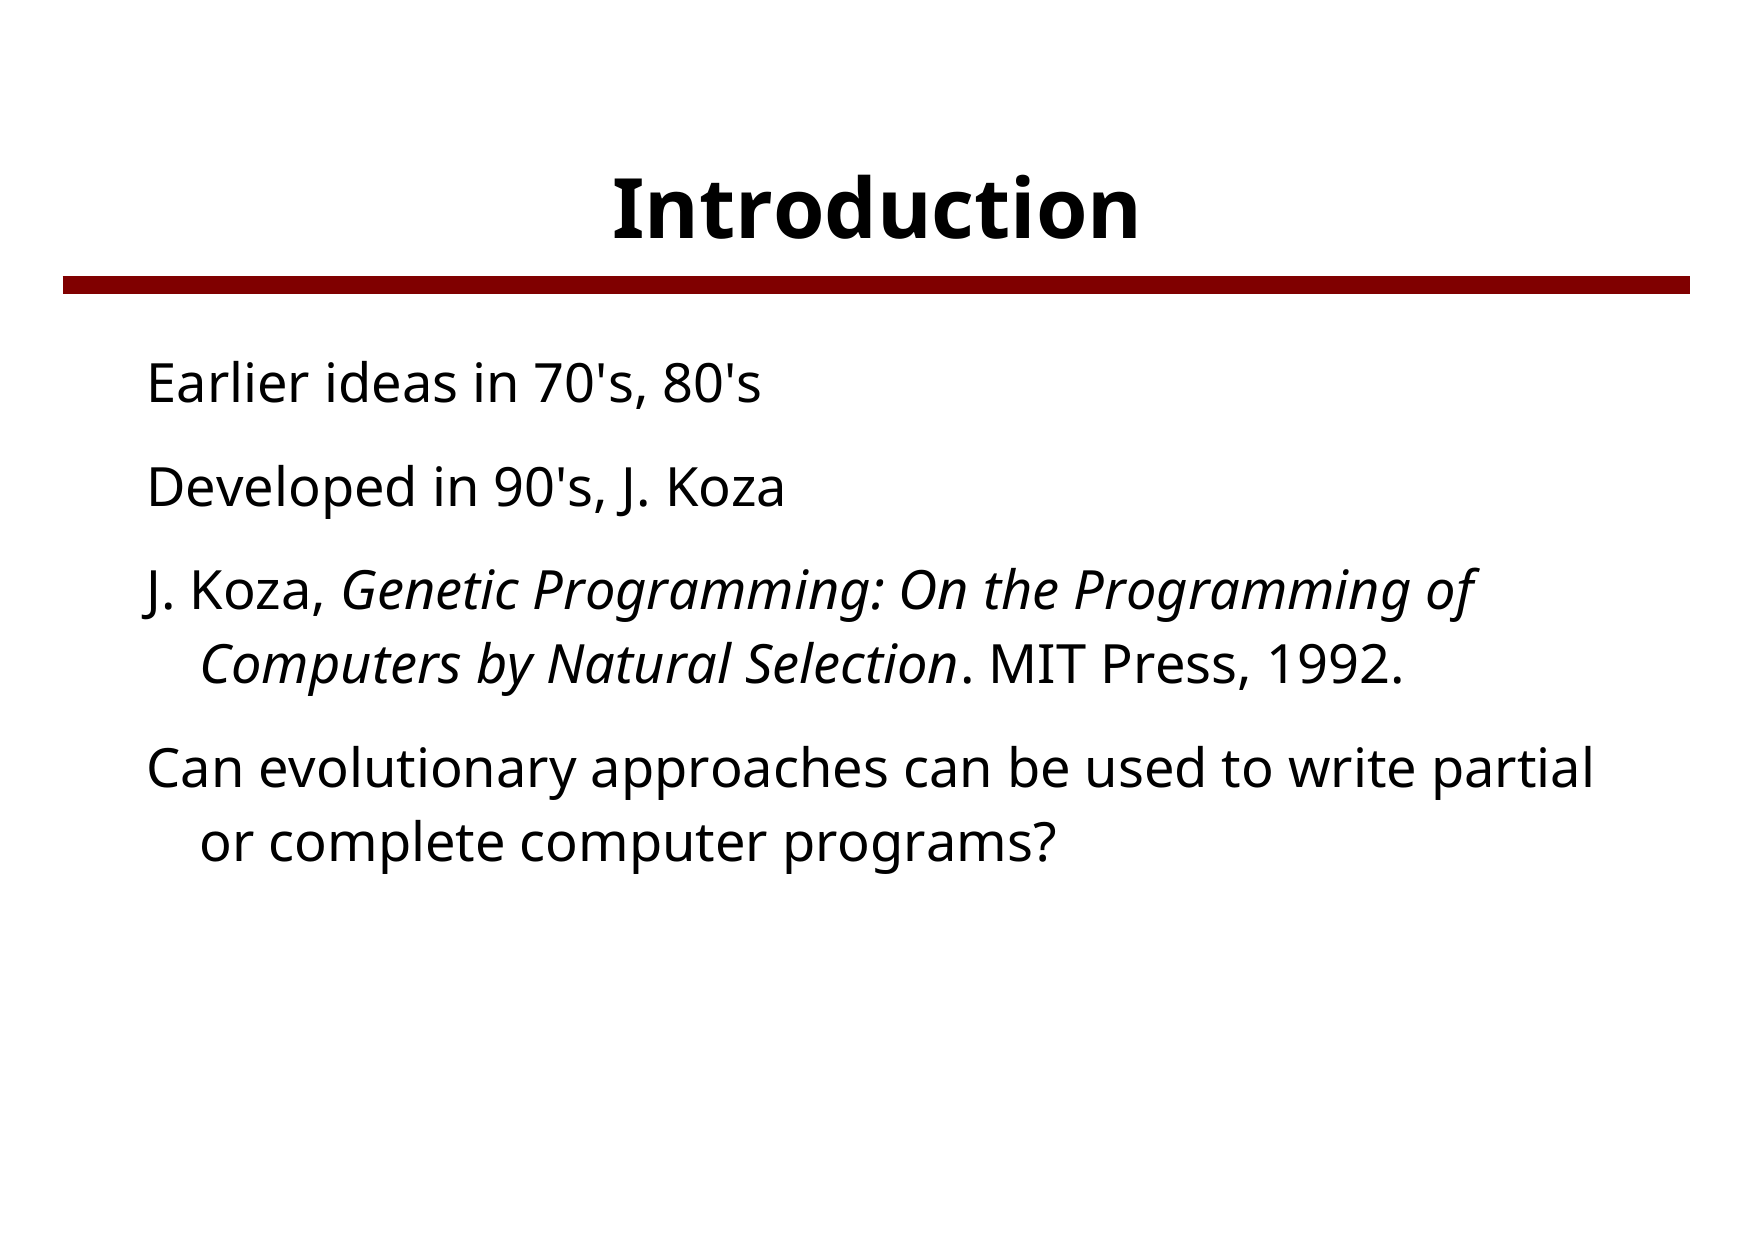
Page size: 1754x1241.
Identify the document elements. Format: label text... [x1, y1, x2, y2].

title Introduction [128, 102, 1627, 311]
list Earlier ideas in 70's, 80's Developed in 90's, J. Koza J. Koza, Genetic Programming: On the Programming of Computers by Natural Selection. MIT Press, 1992. Can evolutionary approaches can be used to write partial or complete computer programs? [128, 344, 1627, 1127]
